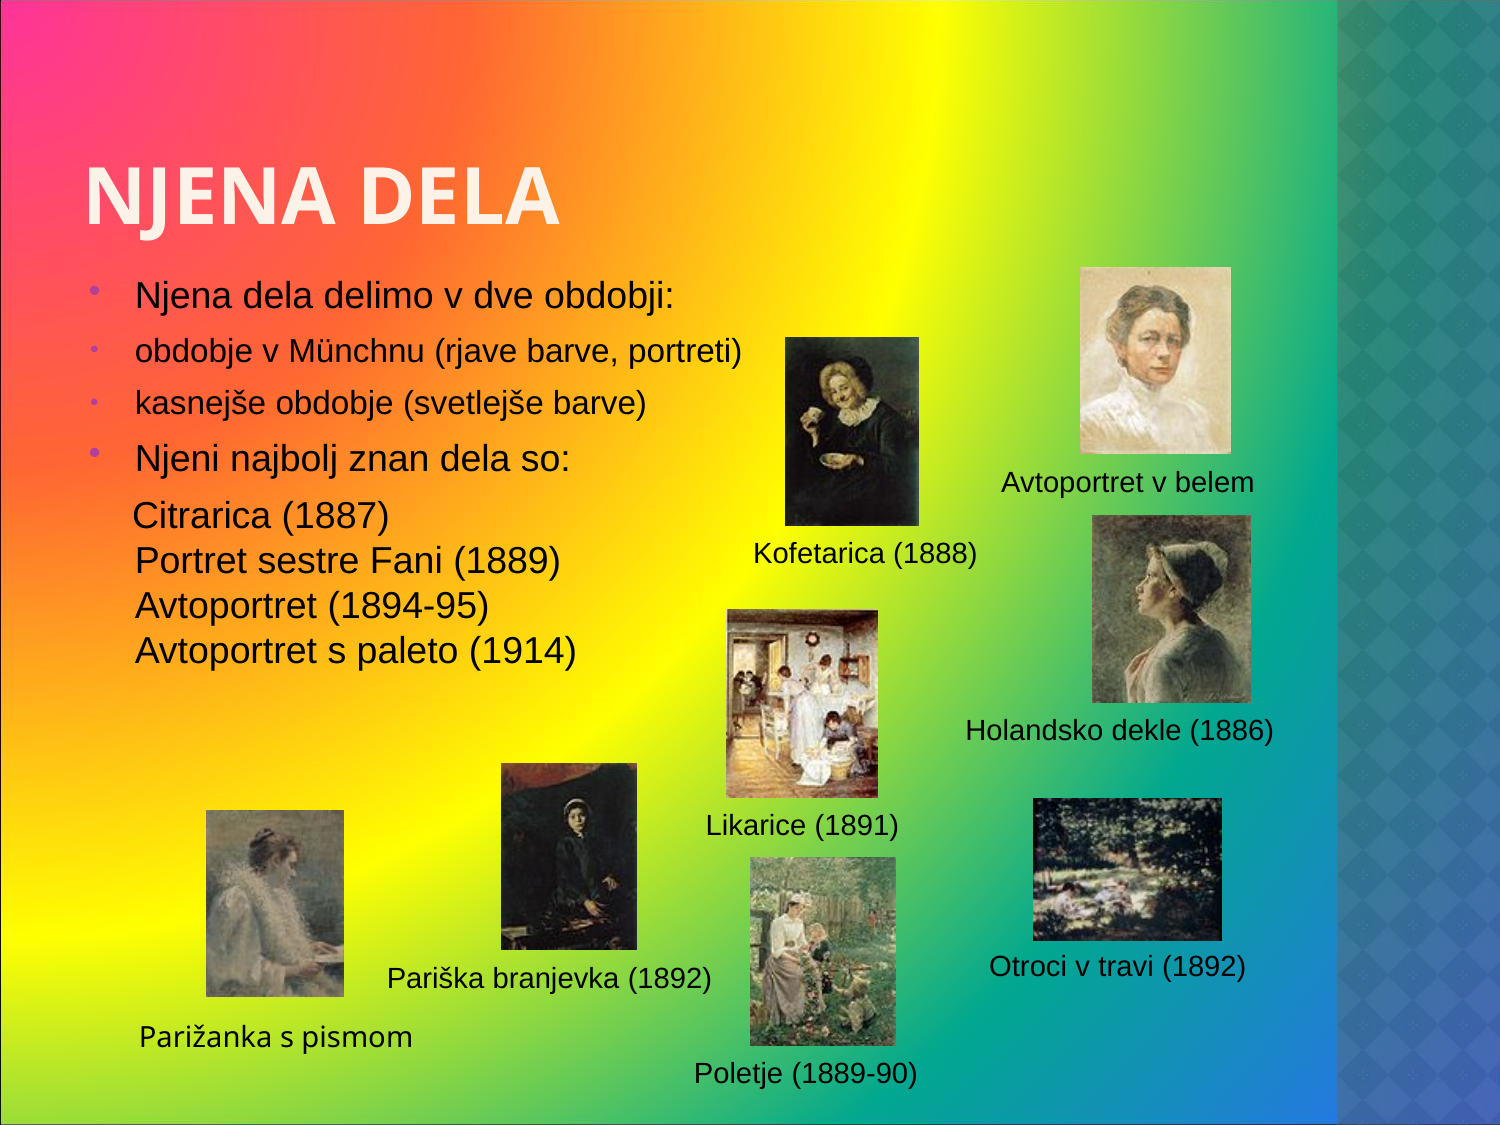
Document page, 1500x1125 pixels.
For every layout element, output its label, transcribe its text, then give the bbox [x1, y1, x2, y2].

picture [0, 0, 1500, 1125]
text_box Likarice (1891) [690, 798, 927, 849]
text_box Otroci v travi (1892) [974, 940, 1282, 991]
text_box Poletje (1889-90) [679, 1046, 951, 1097]
title Njena DELA [75, 52, 1263, 240]
text_box Holandsko dekle (1886) [950, 704, 1306, 754]
text_box Pariška branjevka (1892) [372, 952, 750, 1003]
text_box Kofetarica (1888) [738, 527, 999, 577]
text_box Avtoportret v belem [986, 456, 1282, 506]
list Njena dela delimo v dve obdobji: obdobje v Münchnu (rjave barve, portreti) kasnejše obdobje (svetlejše barve) Njeni najbolj znan dela so: Citrarica (1887) Portret sestre Fani (1889) Avtoportret (1894-95) Avtoportret s paleto (1914) [75, 264, 1263, 1060]
text_box Parižanka s pismom [123, 1011, 431, 1062]
